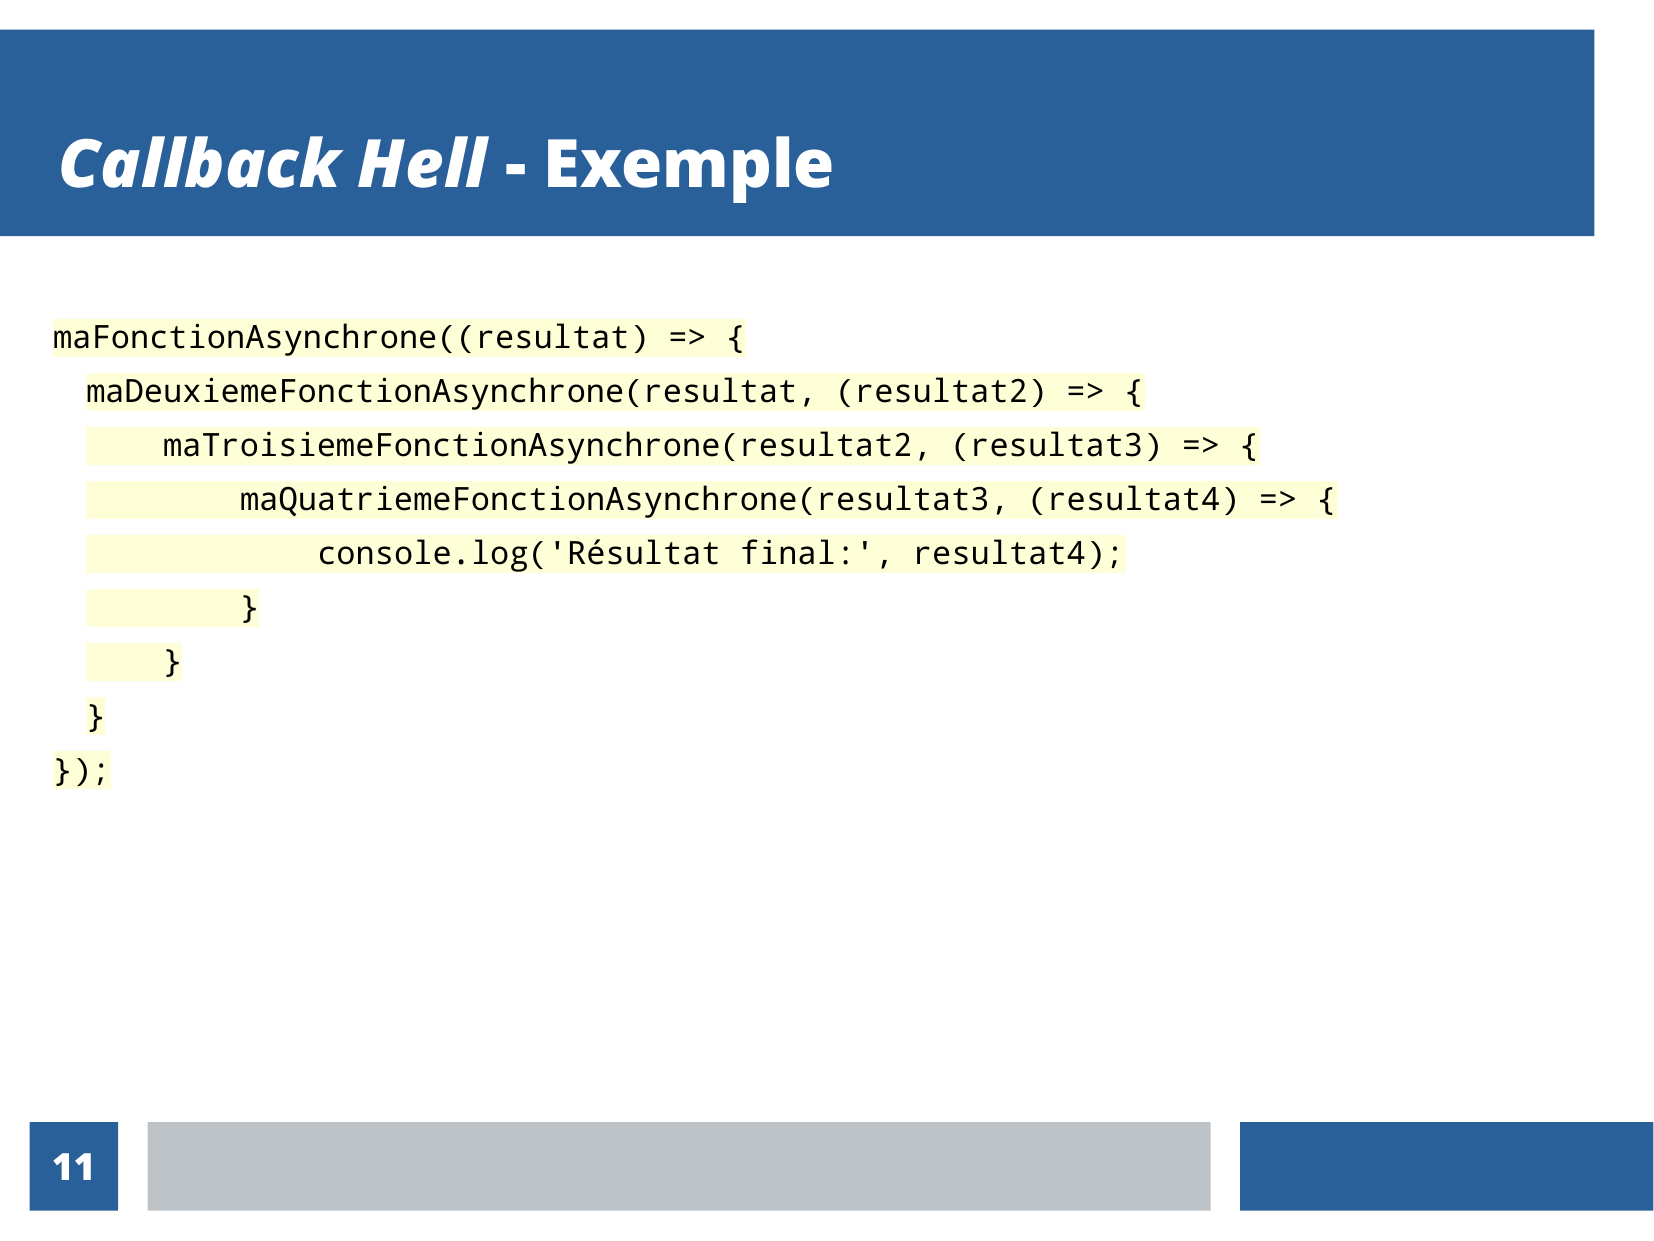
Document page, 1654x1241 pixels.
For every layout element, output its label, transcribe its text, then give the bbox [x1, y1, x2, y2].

title Callback Hell - Exemple [59, 59, 1595, 207]
list maFonctionAsynchrone((resultat) => { maDeuxiemeFonctionAsynchrone(resultat, (resultat2) => { maTroisiemeFonctionAsynchrone(resultat2, (resultat3) => { maQuatriemeFonctionAsynchrone(resultat3, (resultat4) => { console.log('Résultat final:', resultat4); } } } }); [53, 318, 1560, 792]
